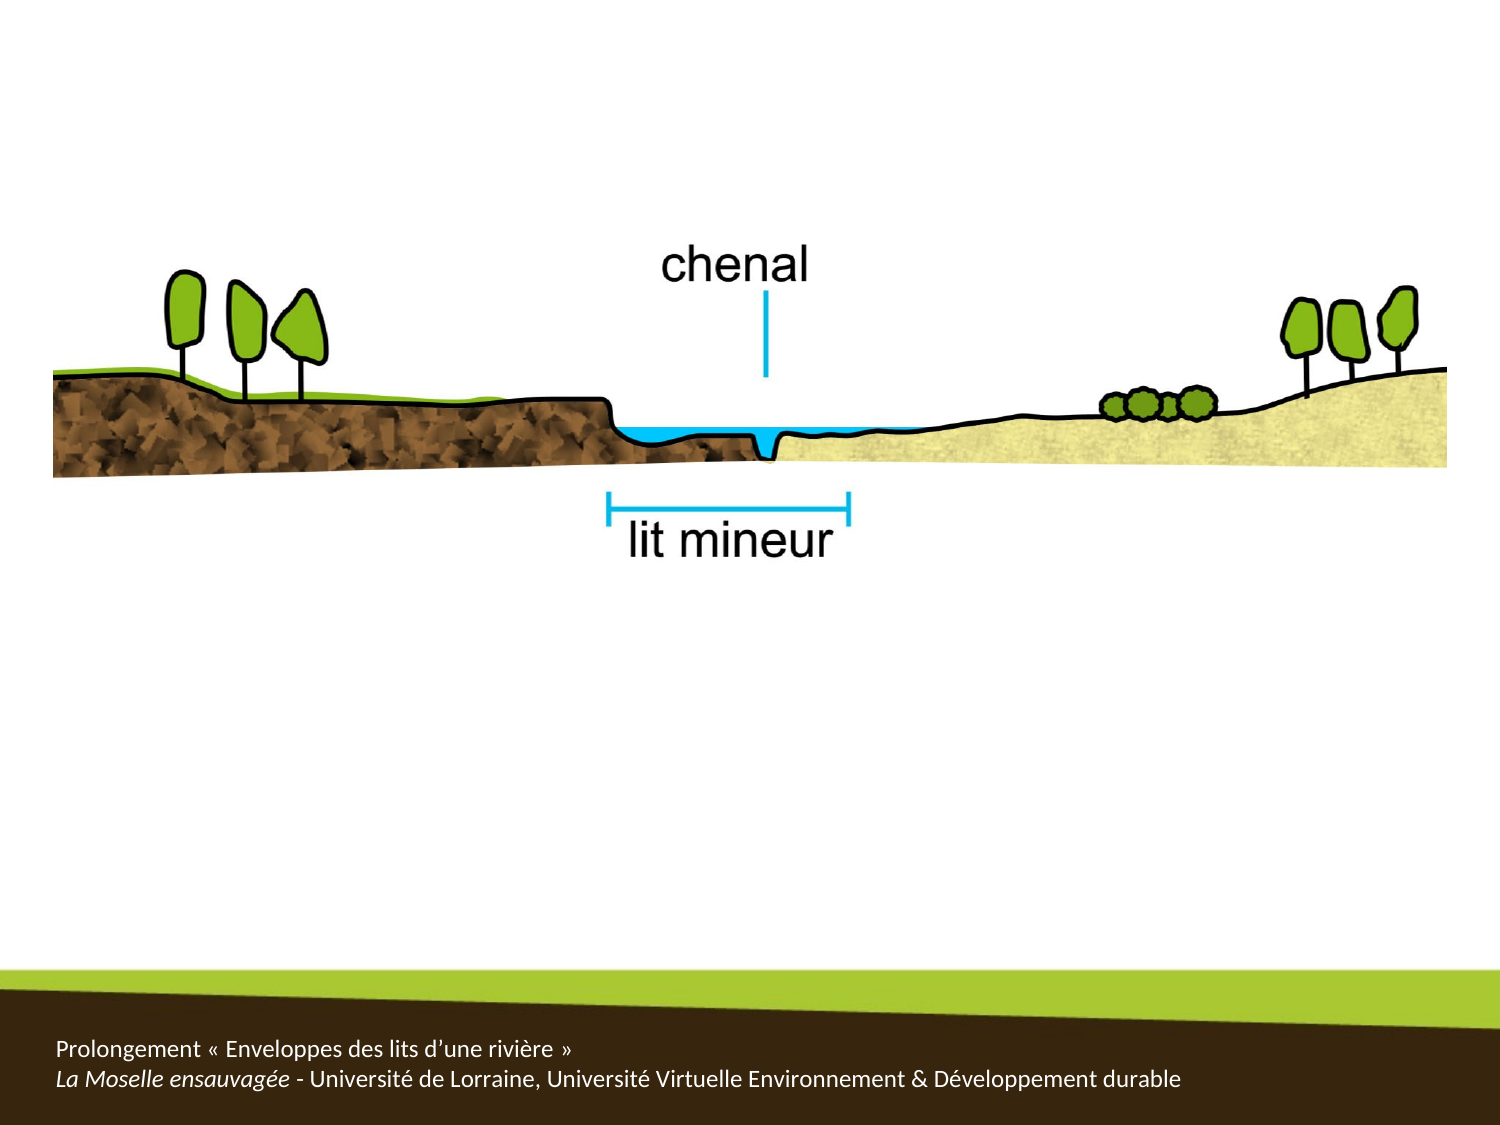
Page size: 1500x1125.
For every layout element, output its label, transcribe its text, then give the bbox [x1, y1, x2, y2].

text_box Prolongement « Enveloppes des lits d’une rivière » La Moselle ensauvagée - Université de Lorraine, Université Virtuelle Environnement & Développement durable [41, 1011, 1453, 1115]
picture [0, 0, 1500, 1125]
